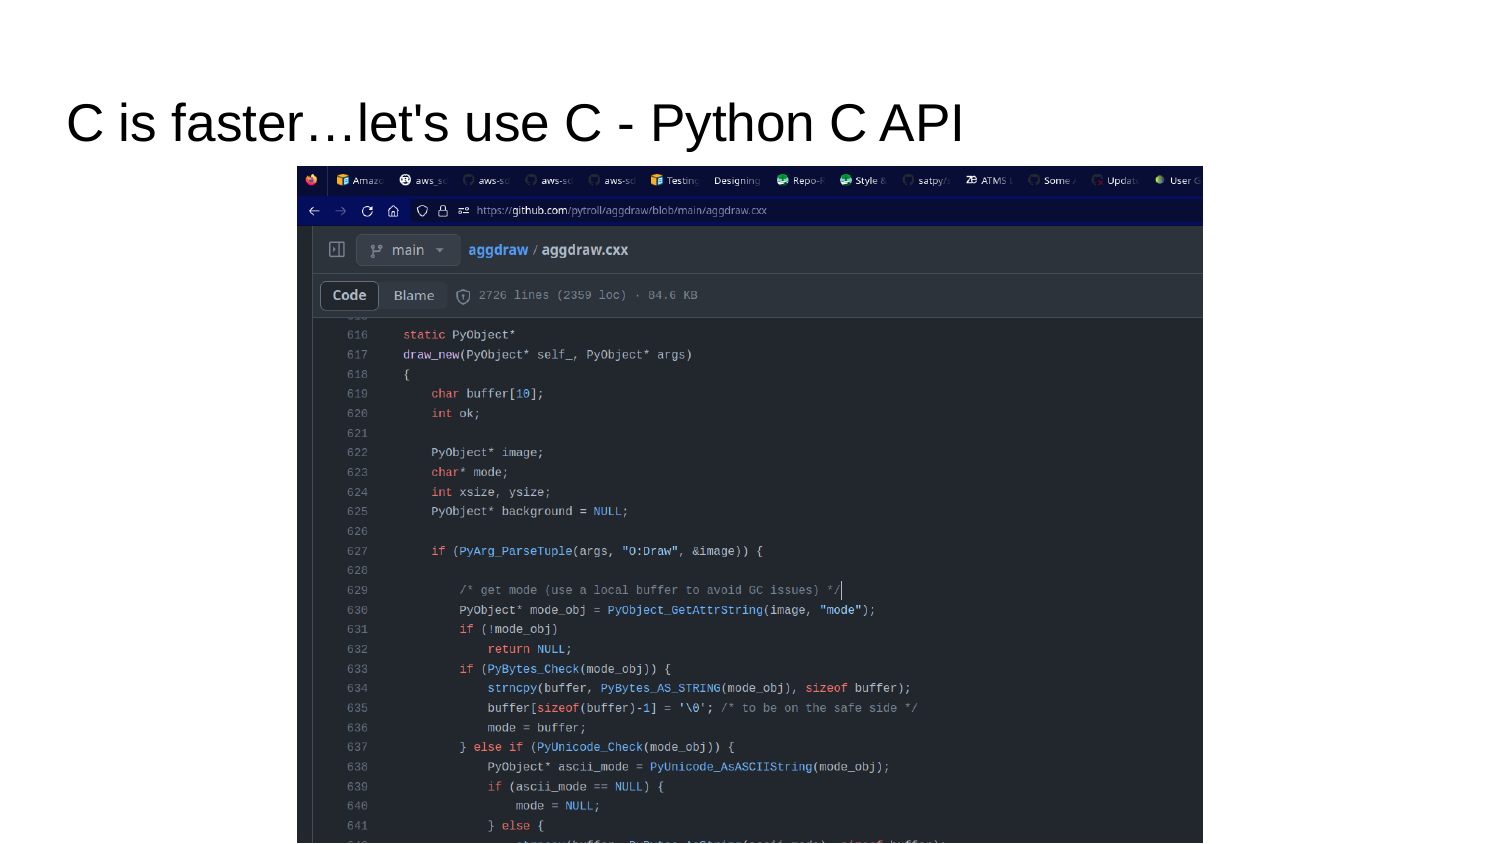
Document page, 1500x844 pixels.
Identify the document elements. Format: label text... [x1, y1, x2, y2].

title C is faster…let's use C - Python C API [51, 72, 1449, 167]
picture [297, 166, 1203, 843]
